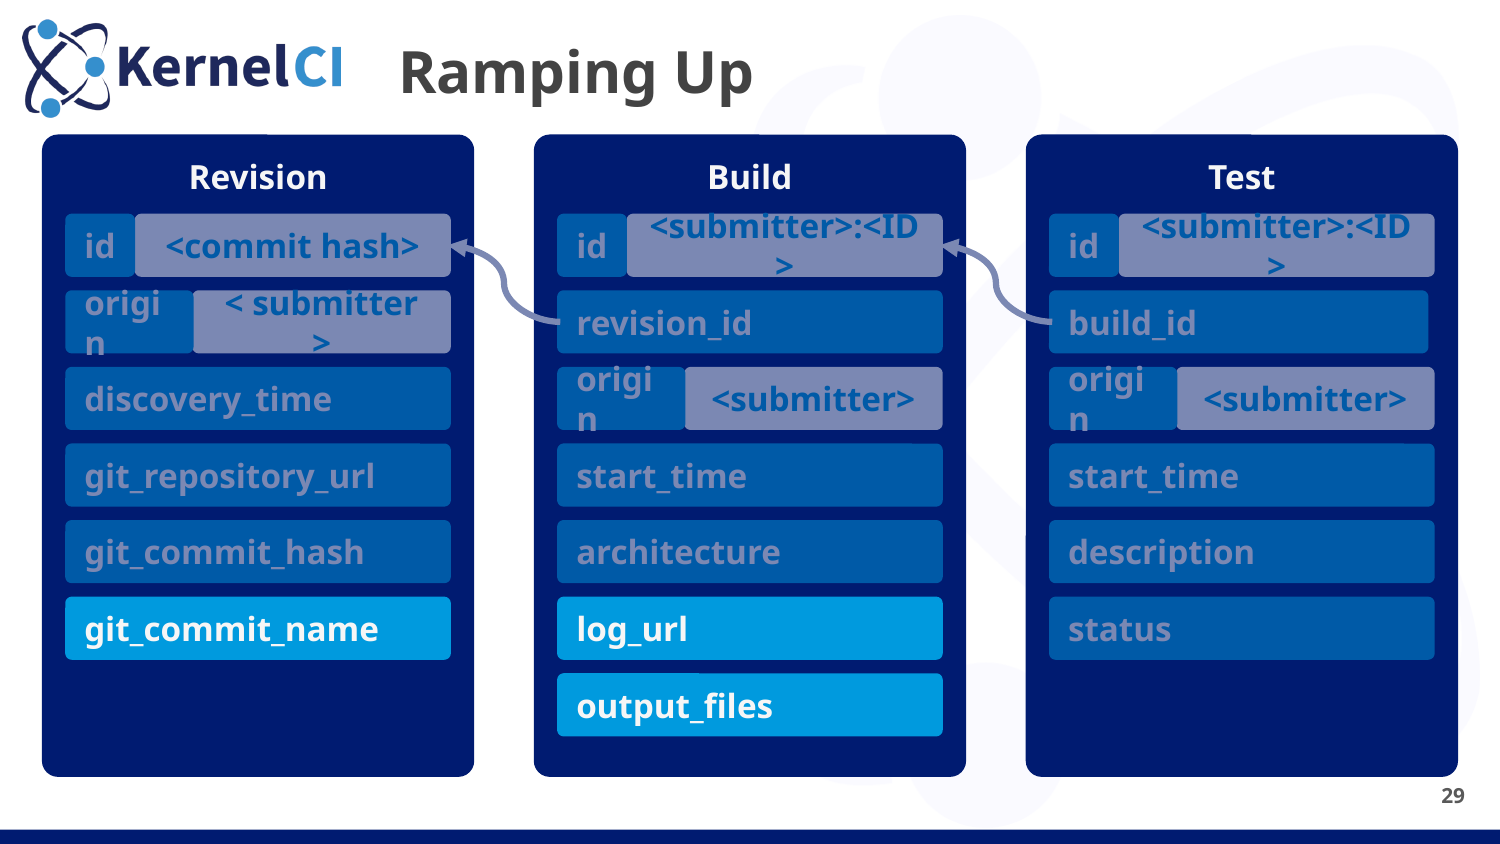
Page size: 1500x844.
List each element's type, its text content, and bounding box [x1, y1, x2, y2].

text_box Build [536, 137, 963, 774]
picture [750, 254, 1389, 828]
text_box Test [1028, 137, 1455, 774]
picture [750, 15, 1480, 764]
text_box origin [68, 293, 191, 351]
text_box git_commit_hash [68, 523, 448, 581]
text_box status [1052, 599, 1432, 657]
text_box Revision [45, 137, 472, 774]
title Ramping Up [383, 23, 1455, 117]
text_box origin [560, 369, 683, 427]
text_box start_time [1052, 446, 1432, 504]
text_box id [68, 216, 132, 274]
text_box <commit hash> [137, 216, 448, 274]
text_box discovery_time [68, 369, 448, 427]
text_box <submitter>:<ID> [629, 216, 940, 274]
text_box origin [1052, 369, 1175, 427]
text_box <submitter> [1179, 369, 1432, 427]
text_box <submitter> [687, 369, 940, 427]
text_box log_url [560, 599, 940, 657]
text_box git_commit_name [68, 599, 448, 657]
text_box git_repository_url [68, 446, 448, 504]
text_box output_files [560, 676, 940, 734]
text_box revision_id [560, 293, 940, 351]
text_box description [1052, 523, 1432, 581]
text_box build_id [1052, 293, 1426, 351]
picture [22, 19, 341, 118]
slide_number <number> [1389, 764, 1480, 830]
text_box start_time [560, 446, 940, 504]
text_box <submitter>:<ID> [1121, 216, 1432, 274]
text_box id [560, 216, 624, 274]
text_box architecture [560, 523, 940, 581]
text_box id [1052, 216, 1116, 274]
text_box < submitter > [195, 293, 448, 351]
